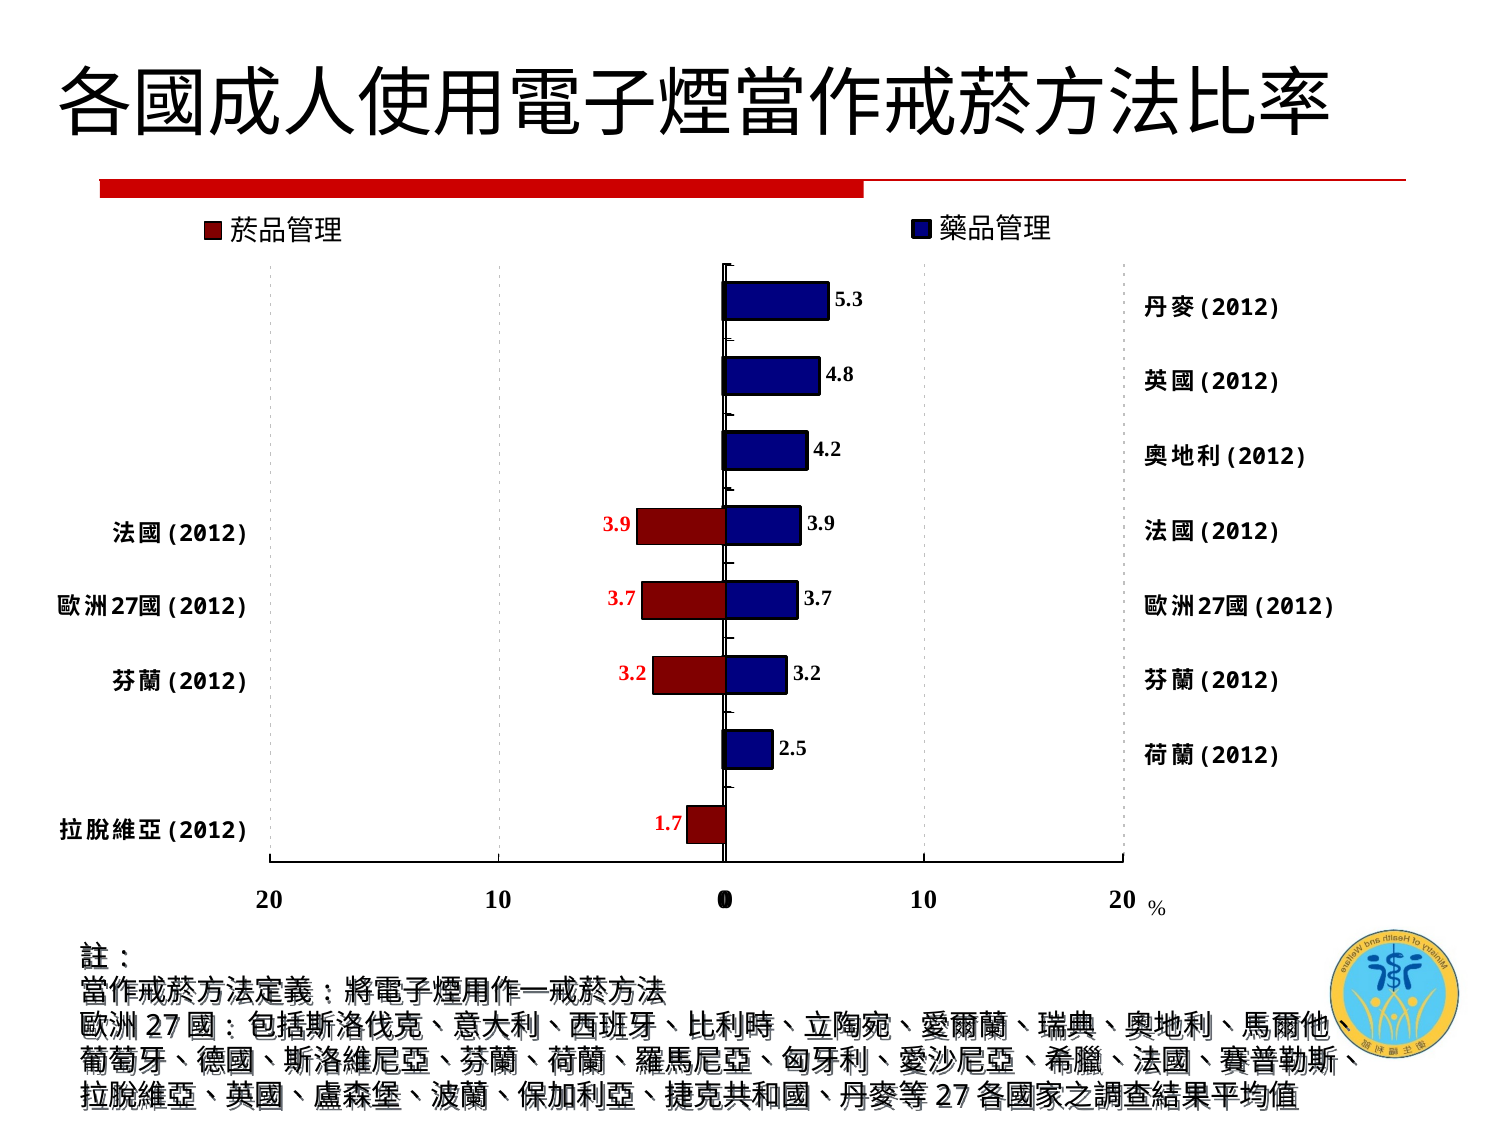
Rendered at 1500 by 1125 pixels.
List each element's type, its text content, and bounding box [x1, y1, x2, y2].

title 各國成人使用電子煙當作戒菸方法比率 [42, 62, 1500, 152]
chart [36, 193, 1430, 940]
text_box 註: 當作戒菸方法定義:將電子煙用作一戒菸方法 歐洲27國:包括斯洛伐克、意大利、西班牙、比利時、立陶宛、愛爾蘭、瑞典、奧地利、馬爾他、葡萄牙、德國、斯洛維尼亞、芬蘭、荷蘭、羅馬尼亞、匈牙利、愛沙尼亞、希臘、法國、賽普勒斯、拉脫維亞、英國、盧森堡、波蘭、保加利亞、捷克共和國、丹麥等27各國家之調查結果平均值 [64, 929, 1365, 1120]
picture [1365, 927, 1468, 1061]
